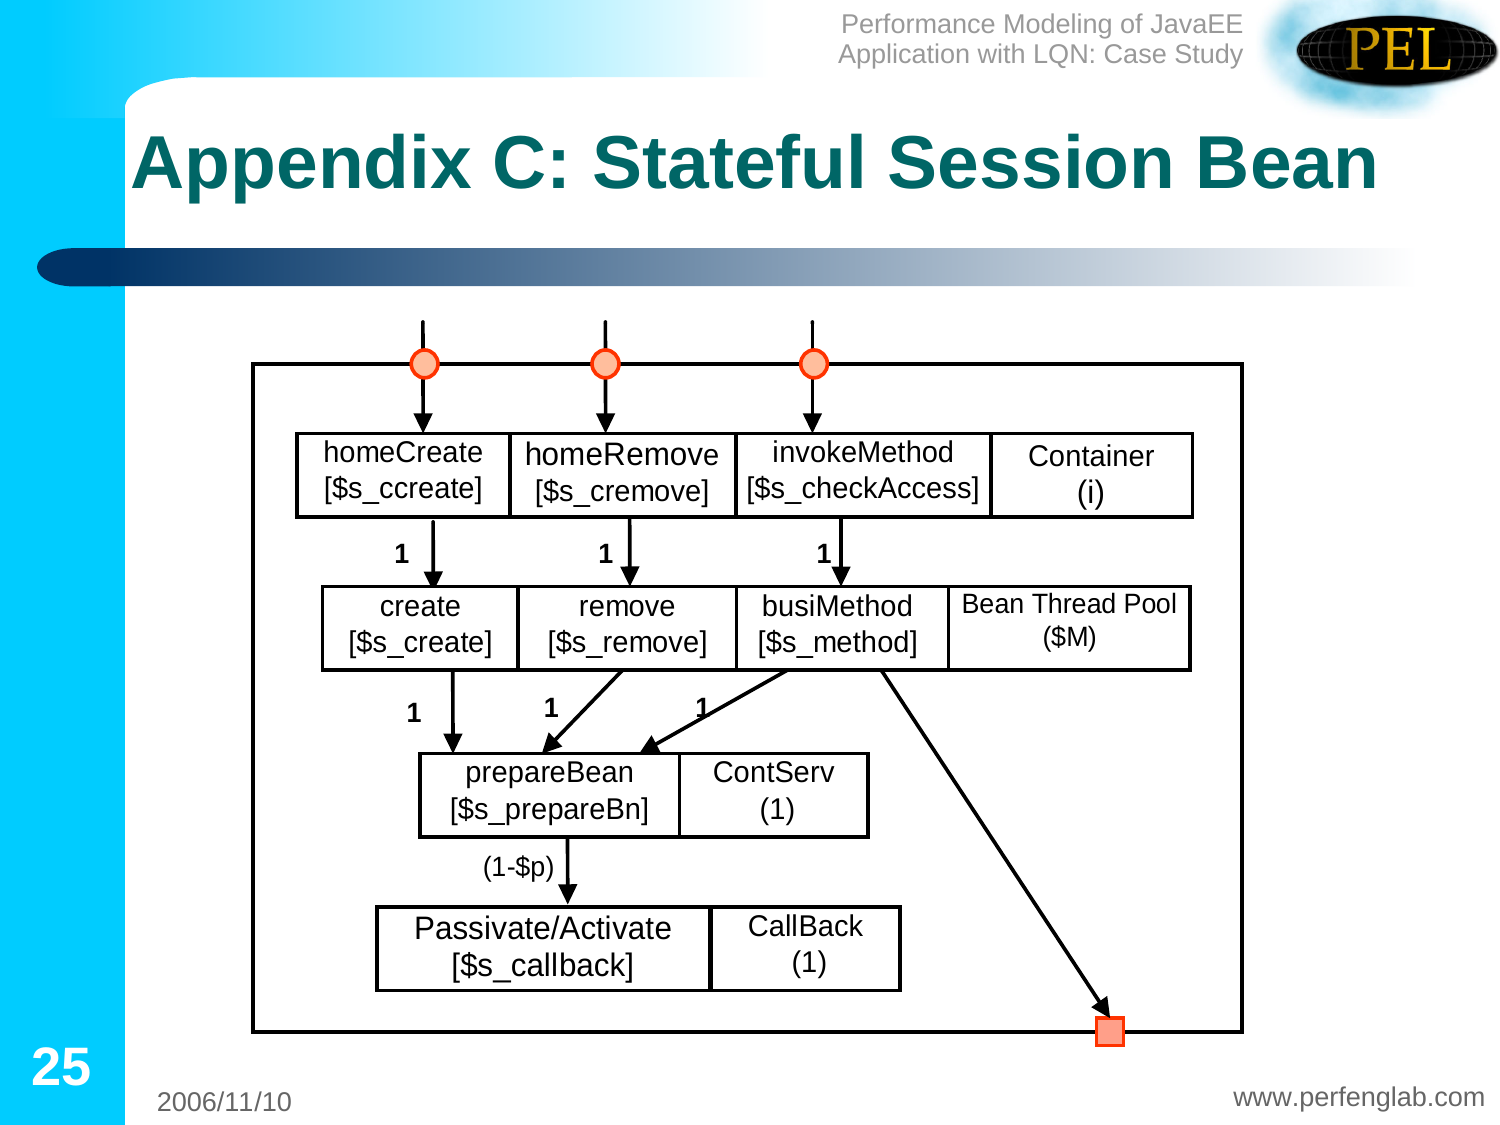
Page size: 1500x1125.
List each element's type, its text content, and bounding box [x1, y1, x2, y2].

chart [251, 320, 1246, 1052]
title Appendix C: Stateful Session Bean [130, 91, 1408, 241]
picture [1251, 0, 1500, 119]
